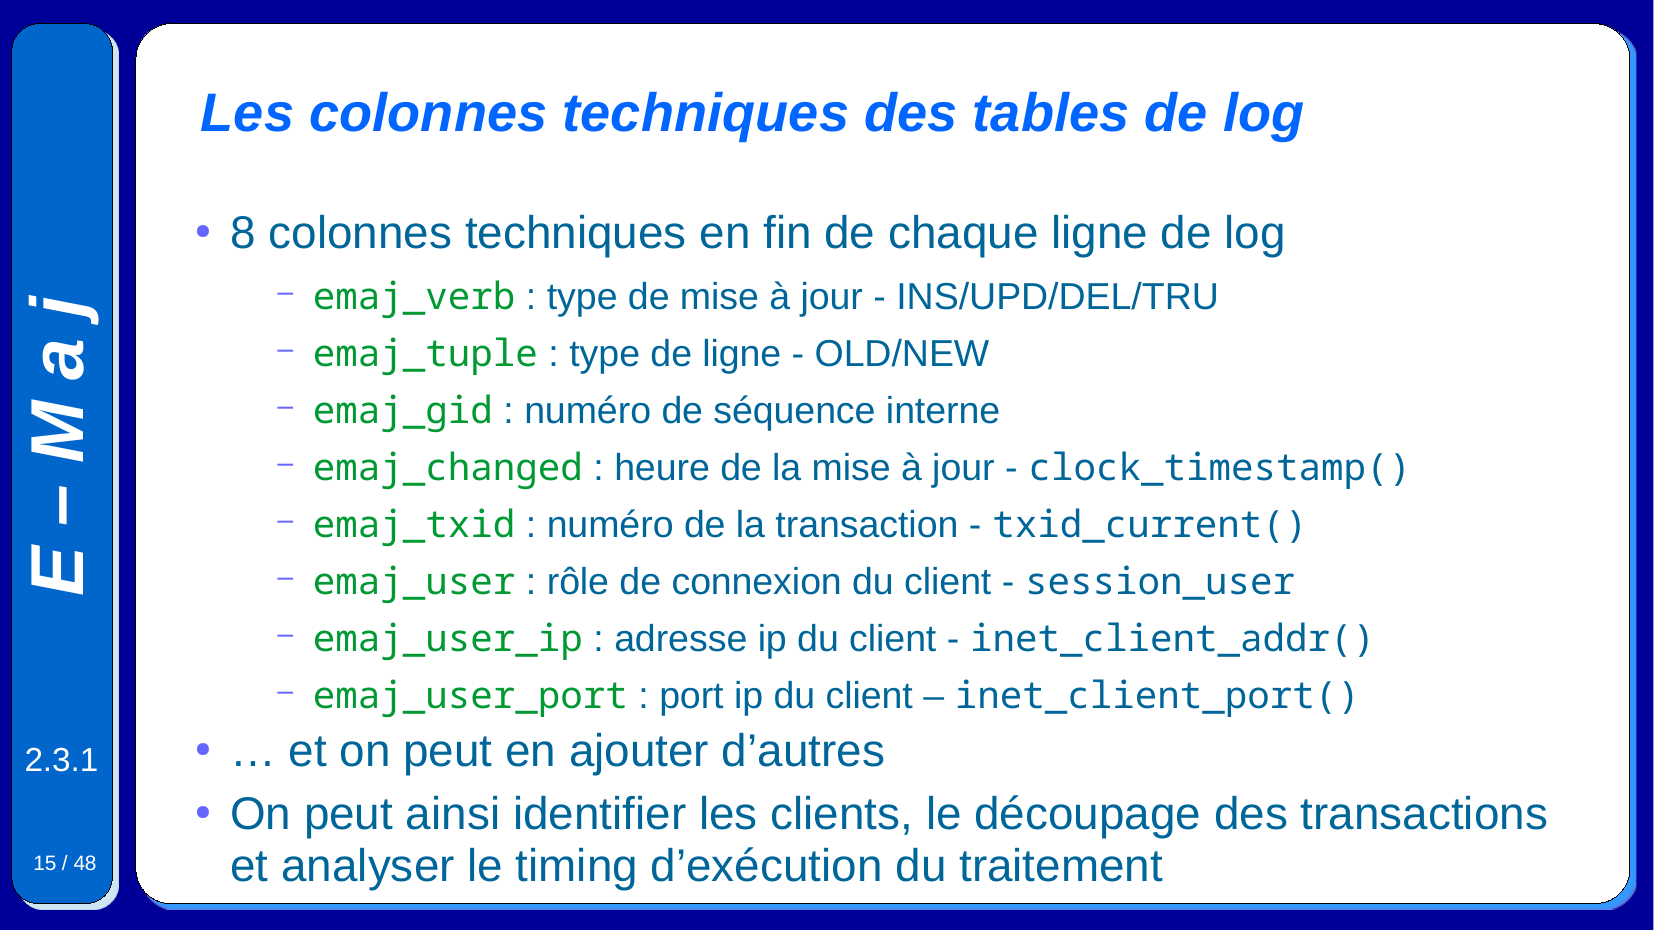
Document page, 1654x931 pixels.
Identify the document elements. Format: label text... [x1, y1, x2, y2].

list 8 colonnes techniques en fin de chaque ligne de log emaj_verb : type de mise à jour - INS/UPD/DEL/TRU emaj_tuple : type de ligne - OLD/NEW emaj_gid : numéro de séquence interne emaj_changed : heure de la mise à jour - clock_timestamp() emaj_txid : numéro de la transaction - txid_current() emaj_user : rôle de connexion du client - session_user emaj_user_ip : adresse ip du client - inet_client_addr() emaj_user_port : port ip du client – inet_client_port() … et on peut en ajouter d’autres On peut ainsi identifier les clients, le découpage des transactions et analyser le timing d’exécution du traitement [177, 206, 1587, 846]
title Les colonnes techniques des tables de log [200, 34, 1575, 191]
